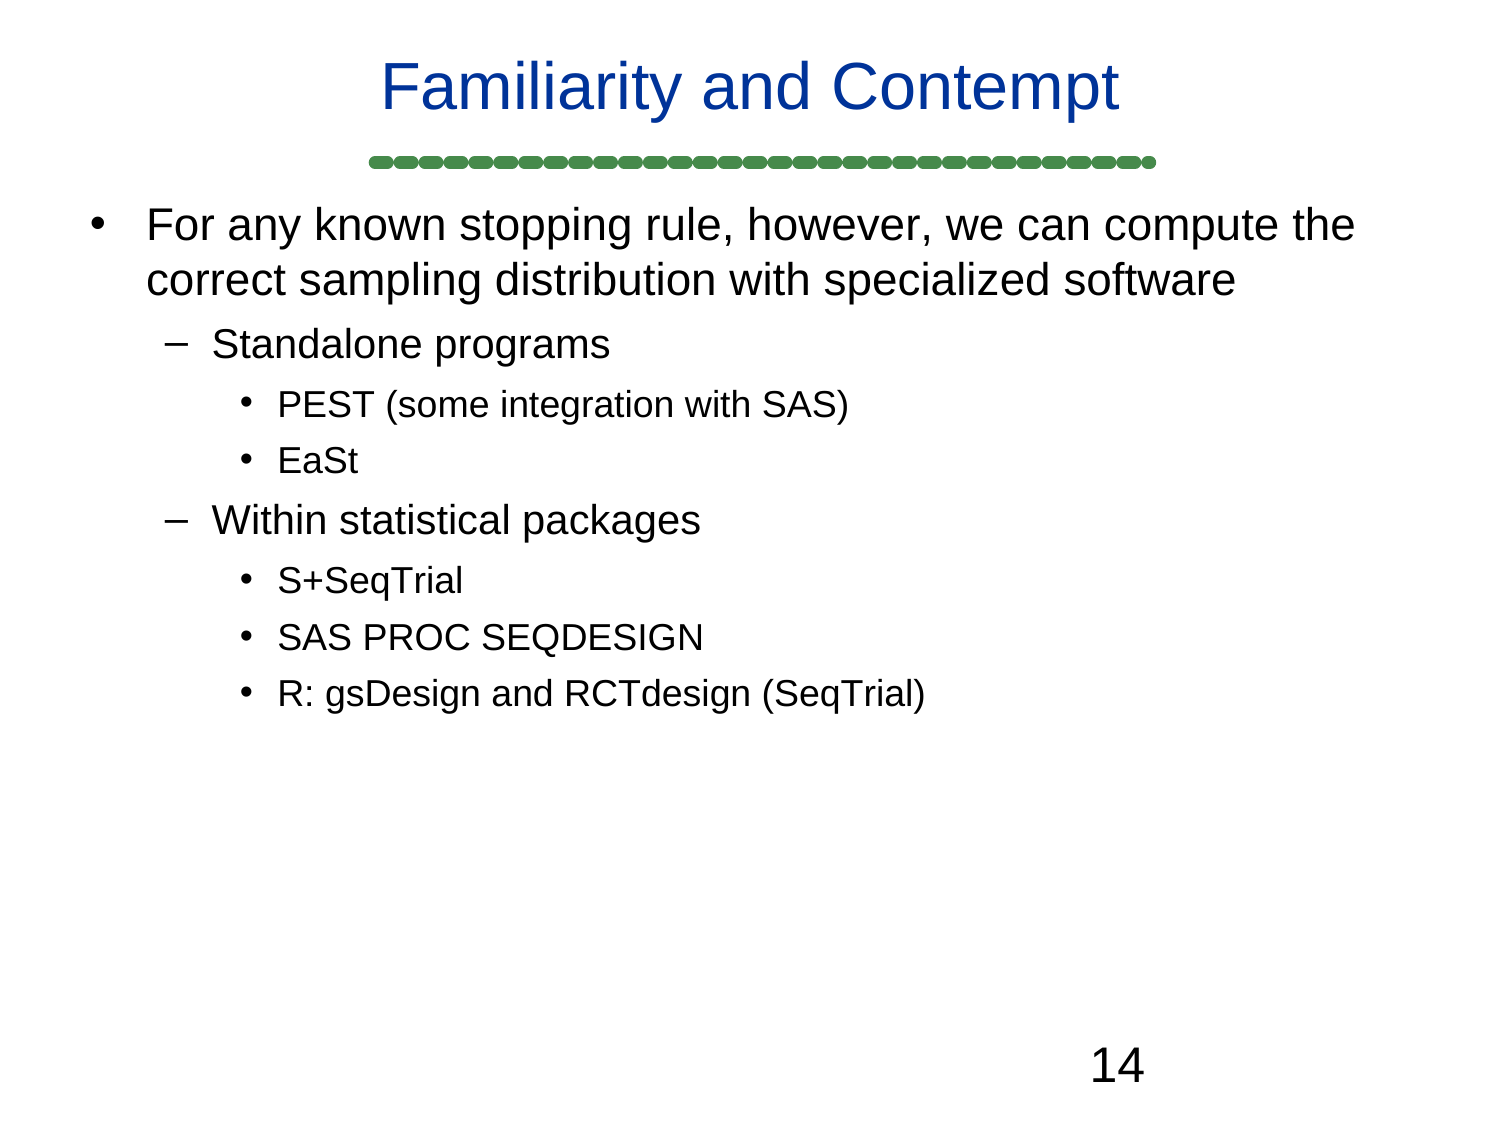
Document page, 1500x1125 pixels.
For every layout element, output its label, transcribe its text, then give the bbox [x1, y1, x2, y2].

list For any known stopping rule, however, we can compute the correct sampling distribution with specialized software Standalone programs PEST (some integration with SAS) EaSt Within statistical packages S+SeqTrial SAS PROC SEQDESIGN R: gsDesign and RCTdesign (SeqTrial) [75, 187, 1426, 1050]
title Familiarity and Contempt [37, 24, 1463, 141]
